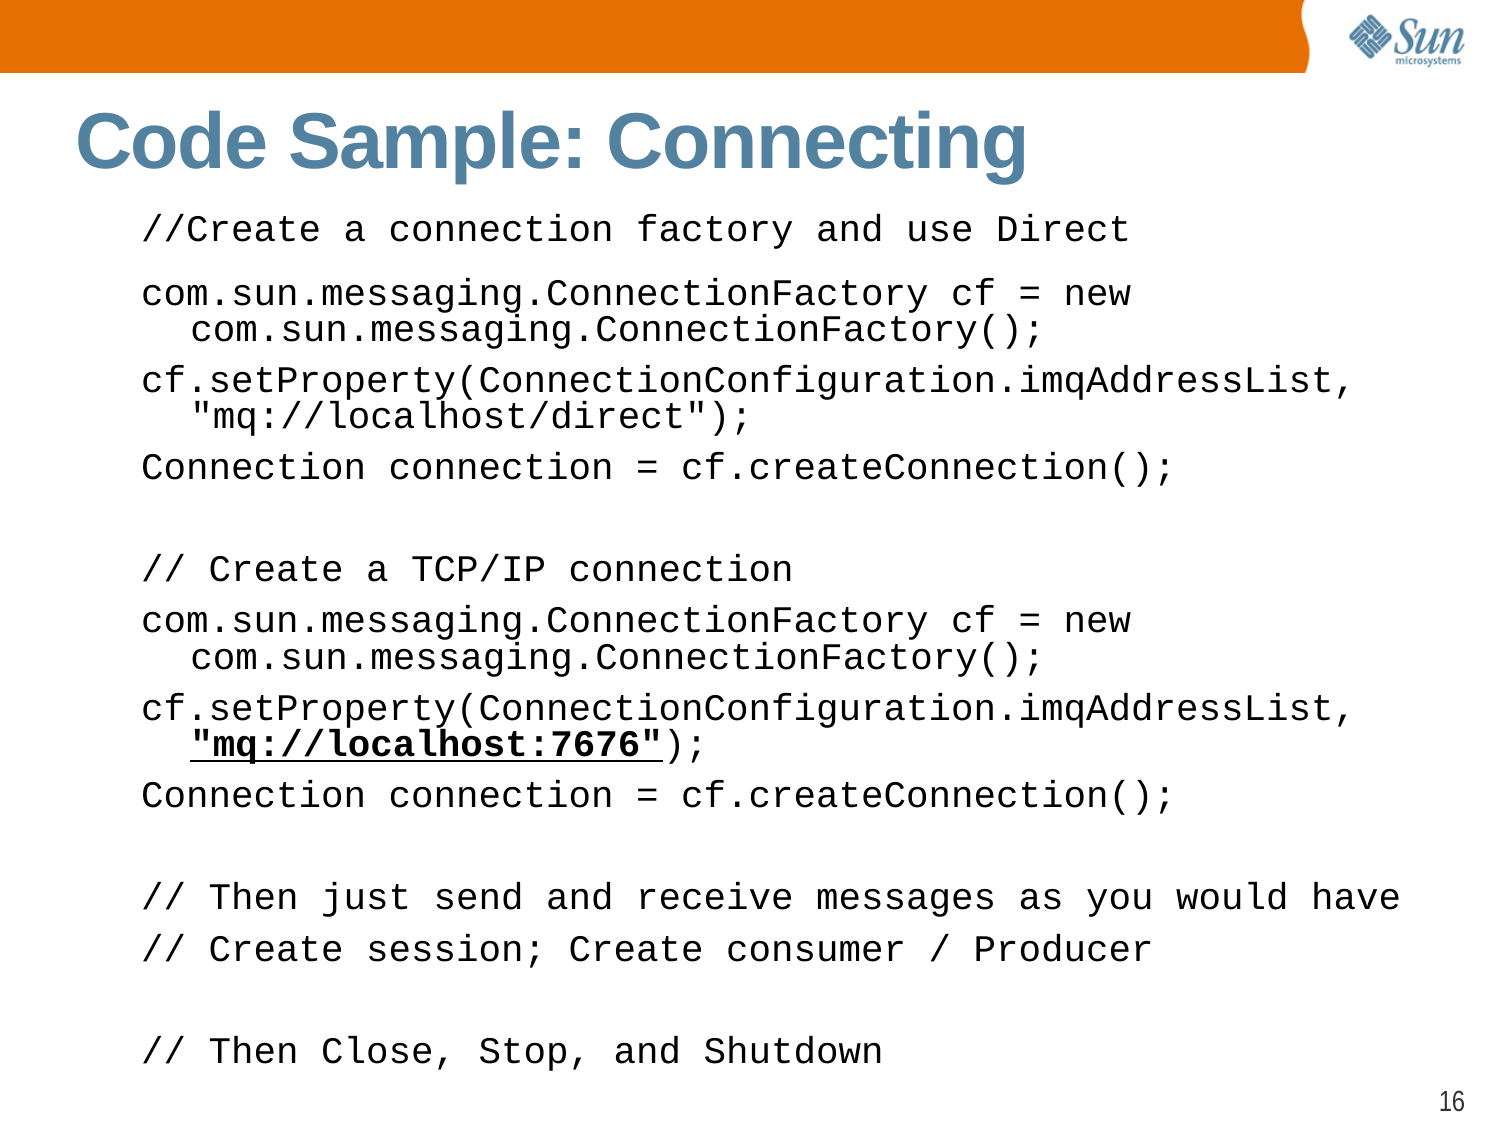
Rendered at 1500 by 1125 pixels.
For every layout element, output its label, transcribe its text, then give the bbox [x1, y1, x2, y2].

list //Create a connection factory and use Direct com.sun.messaging.ConnectionFactory cf = new com.sun.messaging.ConnectionFactory(); cf.setProperty(ConnectionConfiguration.imqAddressList, "mq://localhost/direct"); Connection connection = cf.createConnection(); // Create a TCP/IP connection com.sun.messaging.ConnectionFactory cf = new com.sun.messaging.ConnectionFactory(); cf.setProperty(ConnectionConfiguration.imqAddressList, "mq://localhost:7676"); Connection connection = cf.createConnection(); // Then just send and receive messages as you would have // Create session; Create consumer / Producer // Then Close, Stop, and Shutdown [64, 213, 1436, 1077]
picture [0, 0, 1500, 73]
title Code Sample: Connecting [75, 105, 1437, 197]
